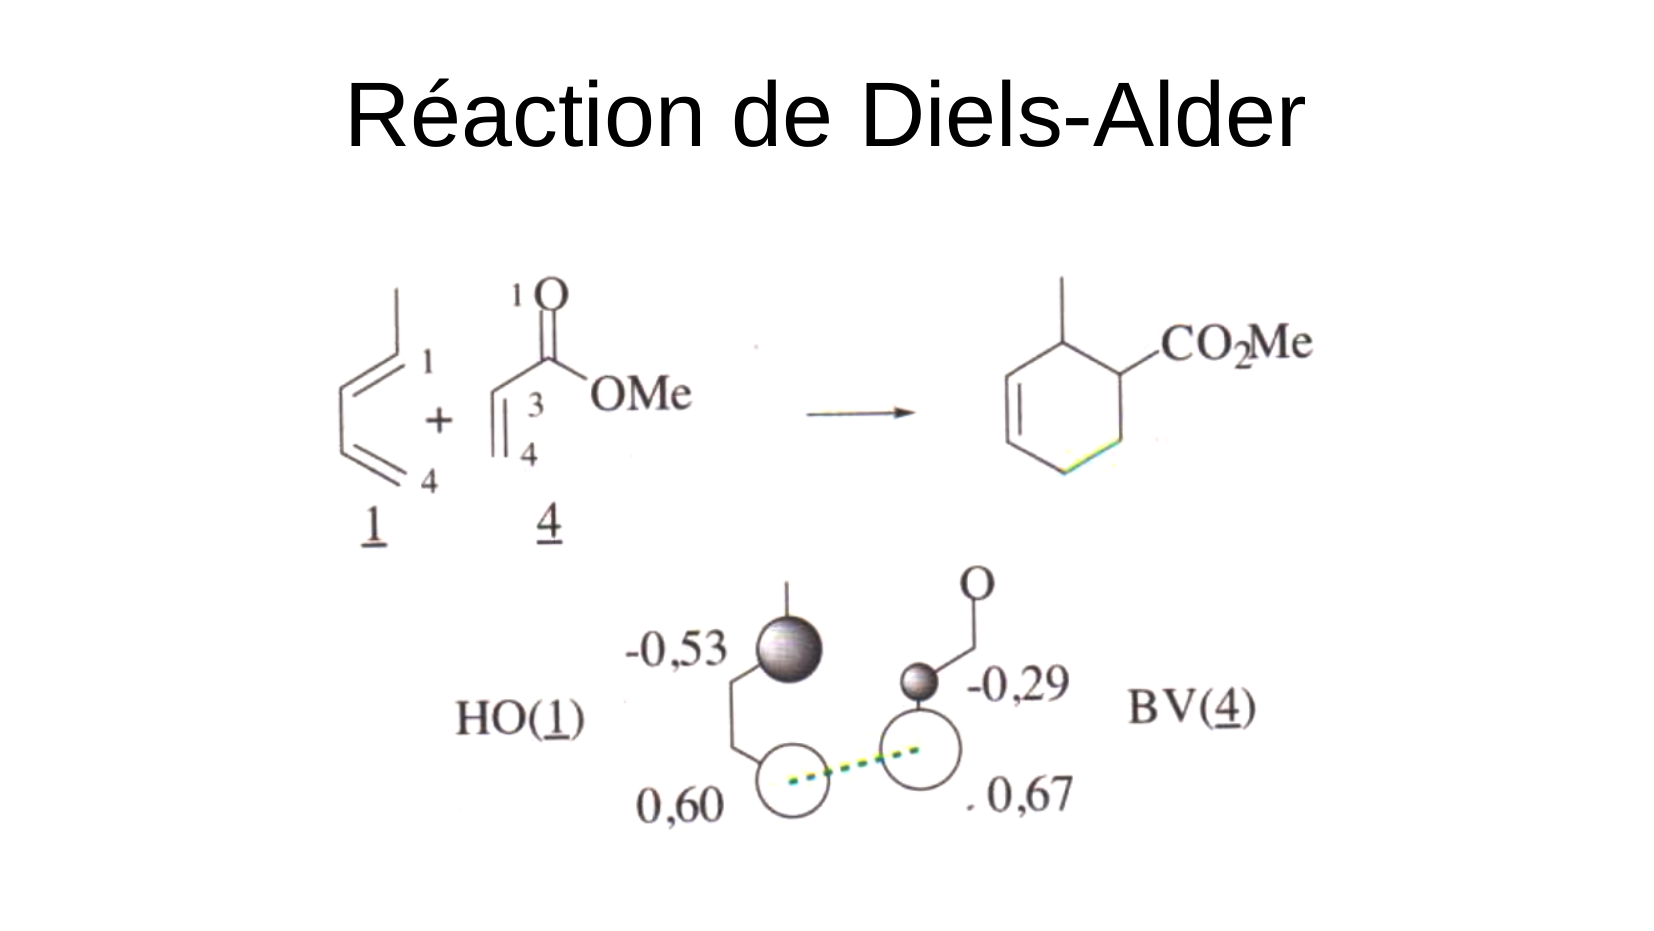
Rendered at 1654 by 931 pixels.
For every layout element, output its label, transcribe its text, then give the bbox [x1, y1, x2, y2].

picture [295, 232, 1363, 851]
title Réaction de Diels-Alder [82, 37, 1571, 193]
